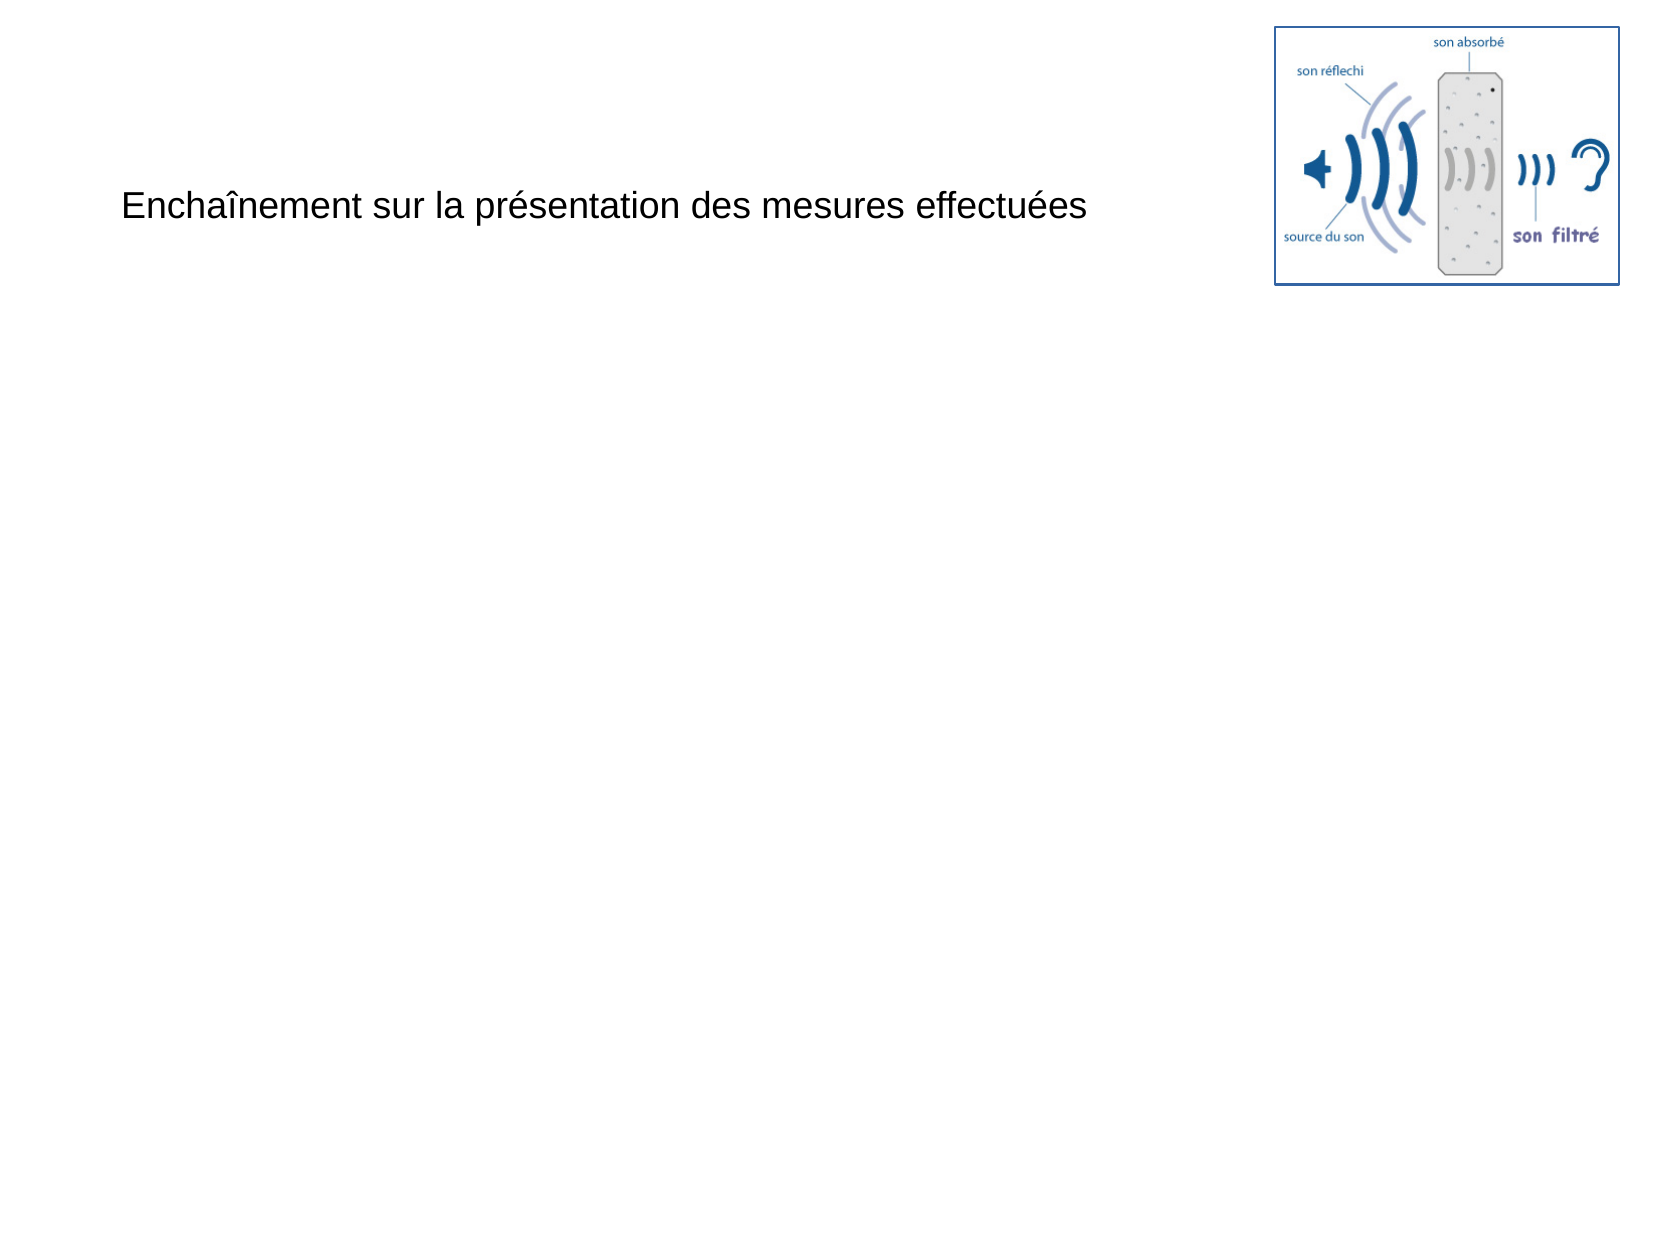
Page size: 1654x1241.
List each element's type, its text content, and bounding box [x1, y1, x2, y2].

text_box Enchaînement sur la présentation des mesures effectuées [106, 177, 1371, 473]
picture [1276, 28, 1618, 284]
